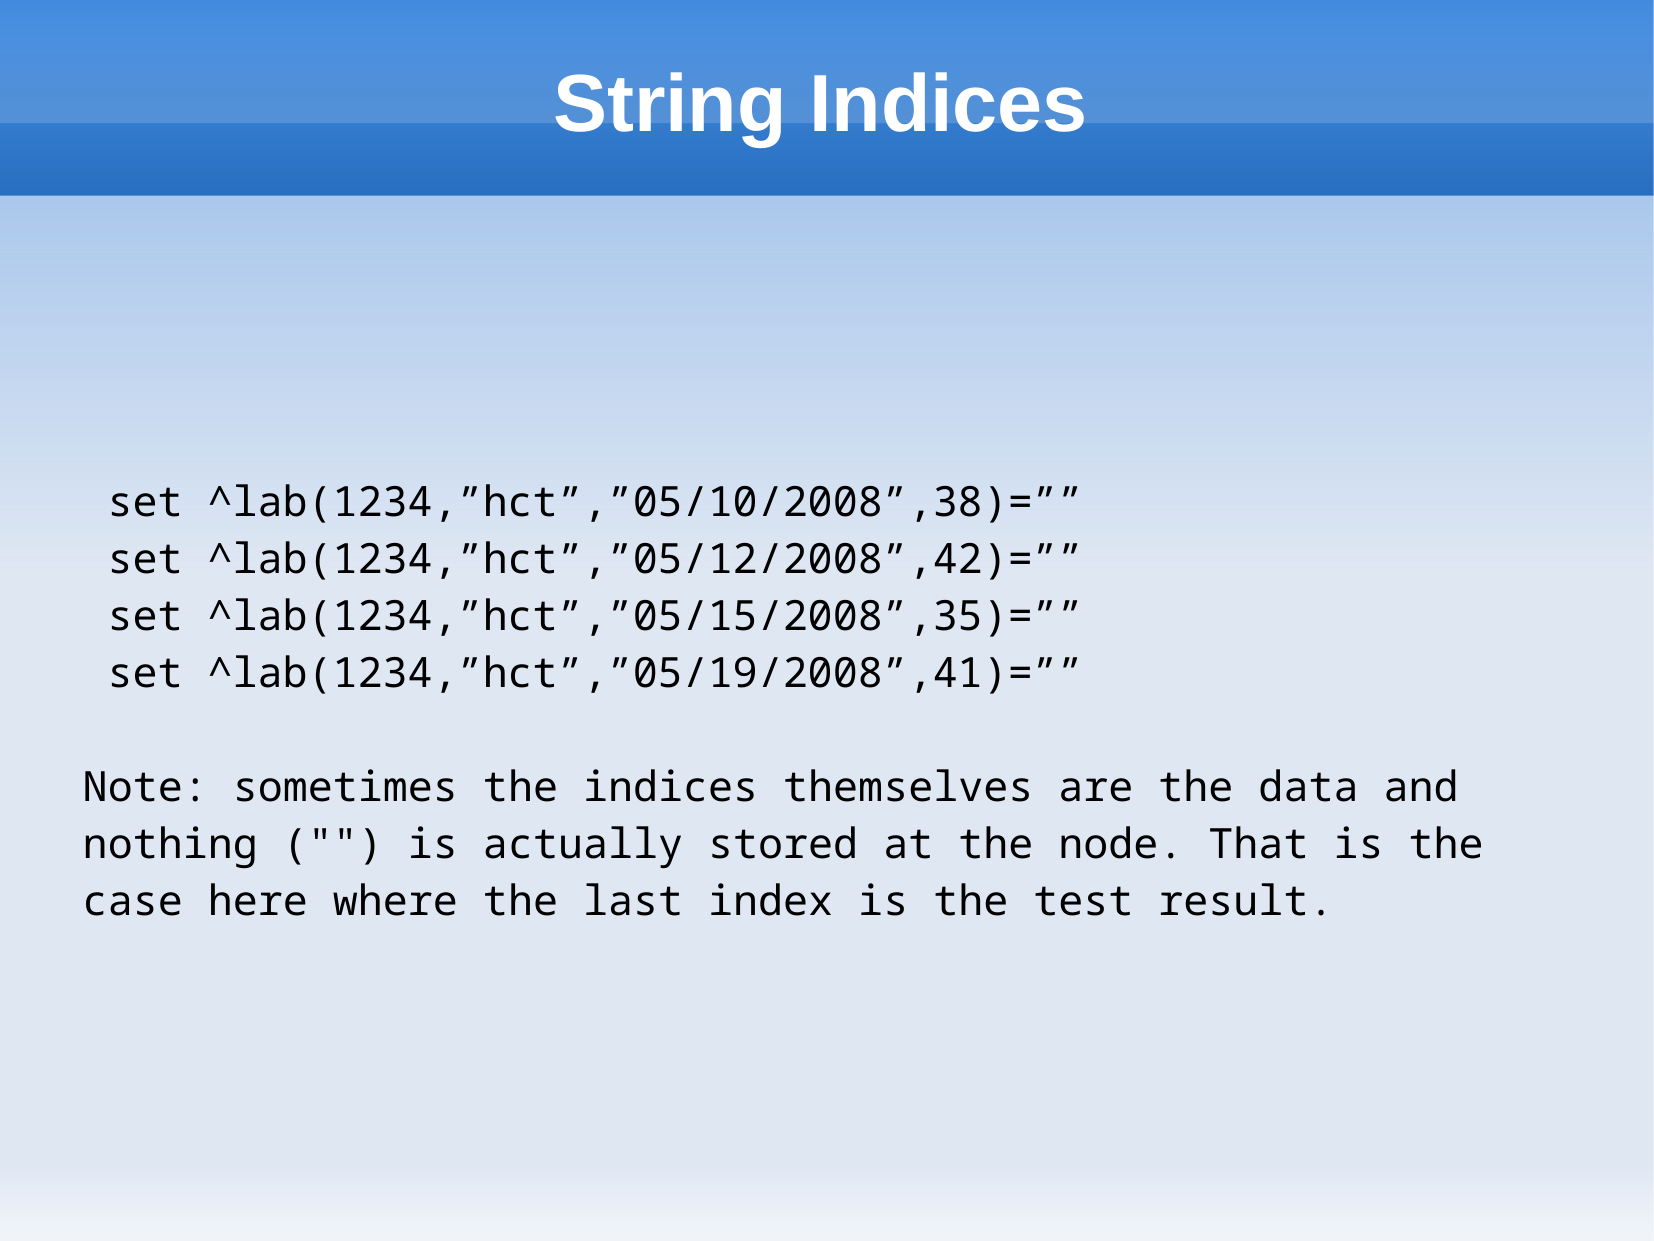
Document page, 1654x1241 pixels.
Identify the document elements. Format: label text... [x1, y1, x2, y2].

subtitle set ^lab(1234,”hct”,”05/10/2008”,38)=”” set ^lab(1234,”hct”,”05/12/2008”,42)=”” set ^lab(1234,”hct”,”05/15/2008”,35)=”” set ^lab(1234,”hct”,”05/19/2008”,41)=”” Note: sometimes the indices themselves are the data and nothing ("") is actually stored at the node. That is the case here where the last index is the test result. [82, 290, 1571, 1109]
picture [0, 0, 1654, 1241]
title String Indices [76, 0, 1565, 208]
